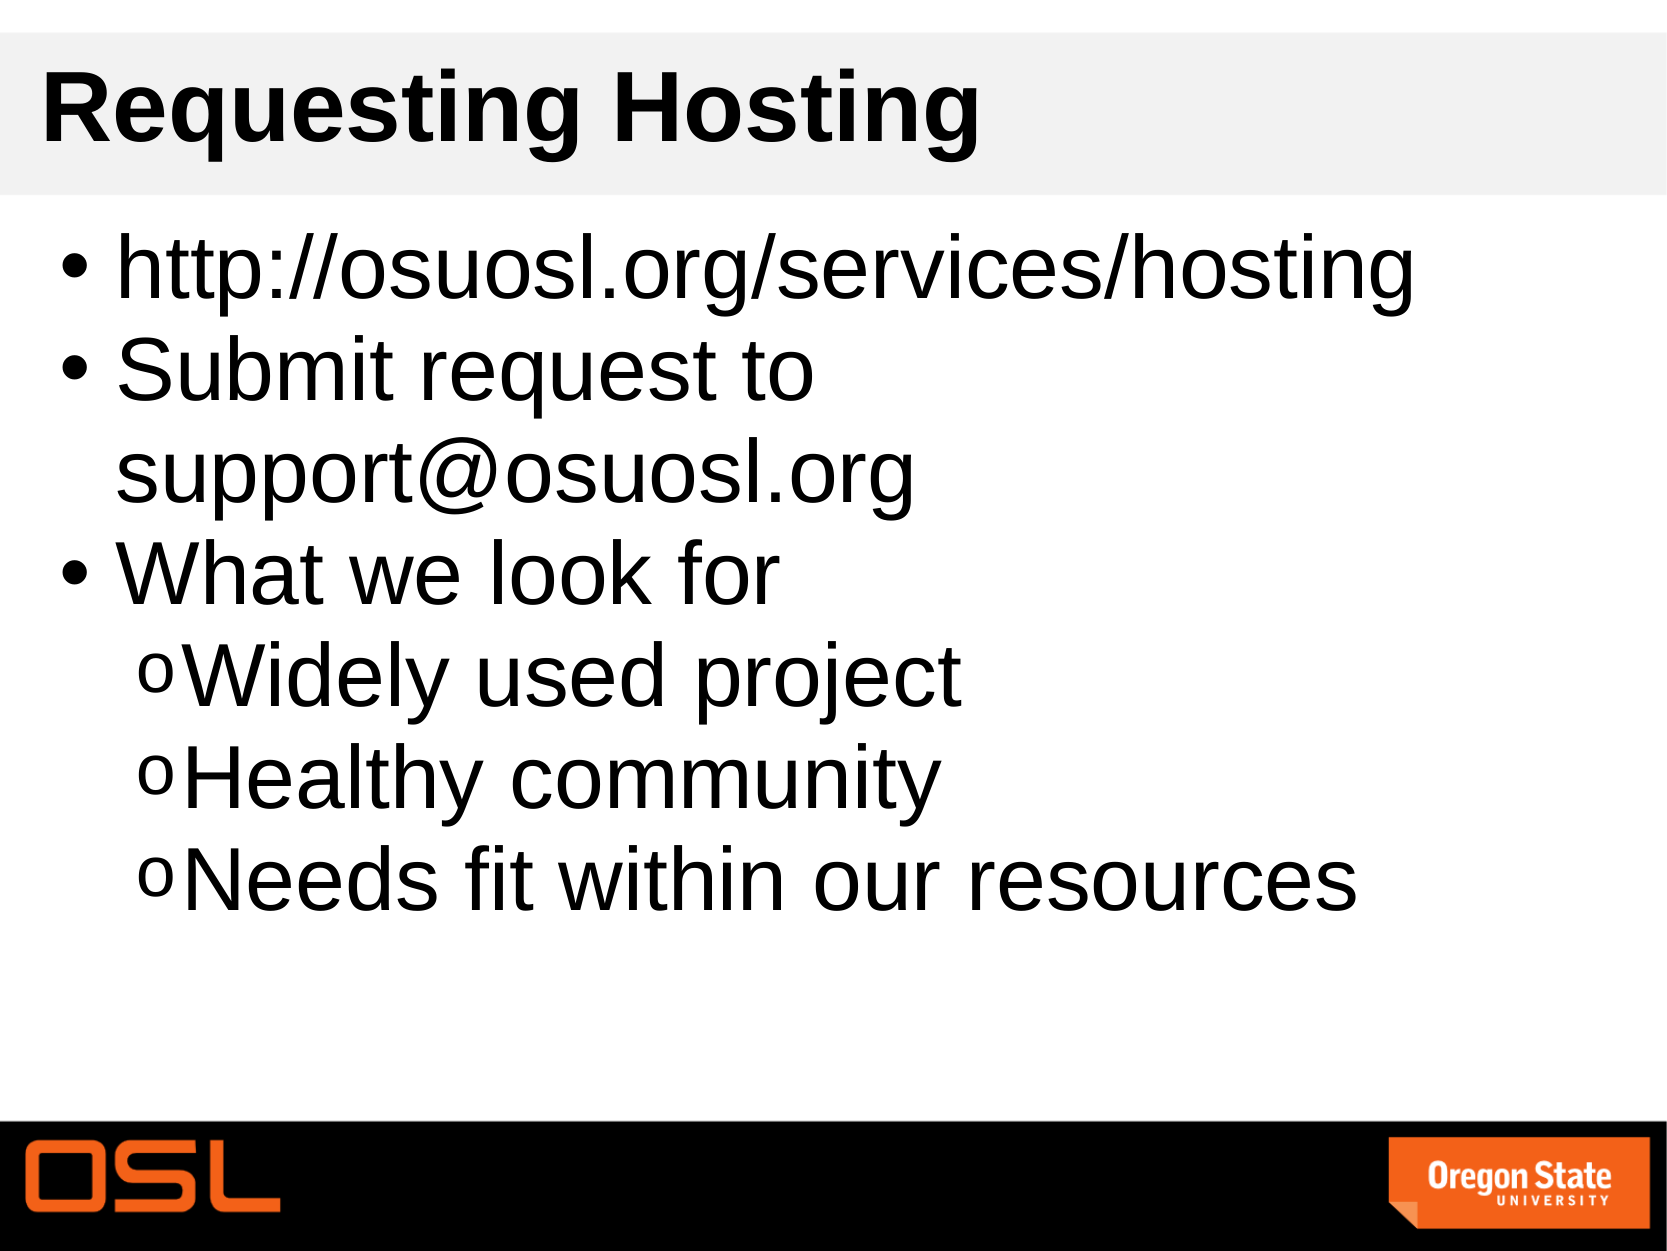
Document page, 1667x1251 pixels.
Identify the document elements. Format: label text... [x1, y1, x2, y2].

title Requesting Hosting [40, 50, 1627, 201]
picture [0, 0, 1667, 1251]
list http://osuosl.org/services/hosting Submit request to support@osuosl.org What we look for Widely used project Healthy community Needs fit within our resources [40, 216, 1625, 1115]
